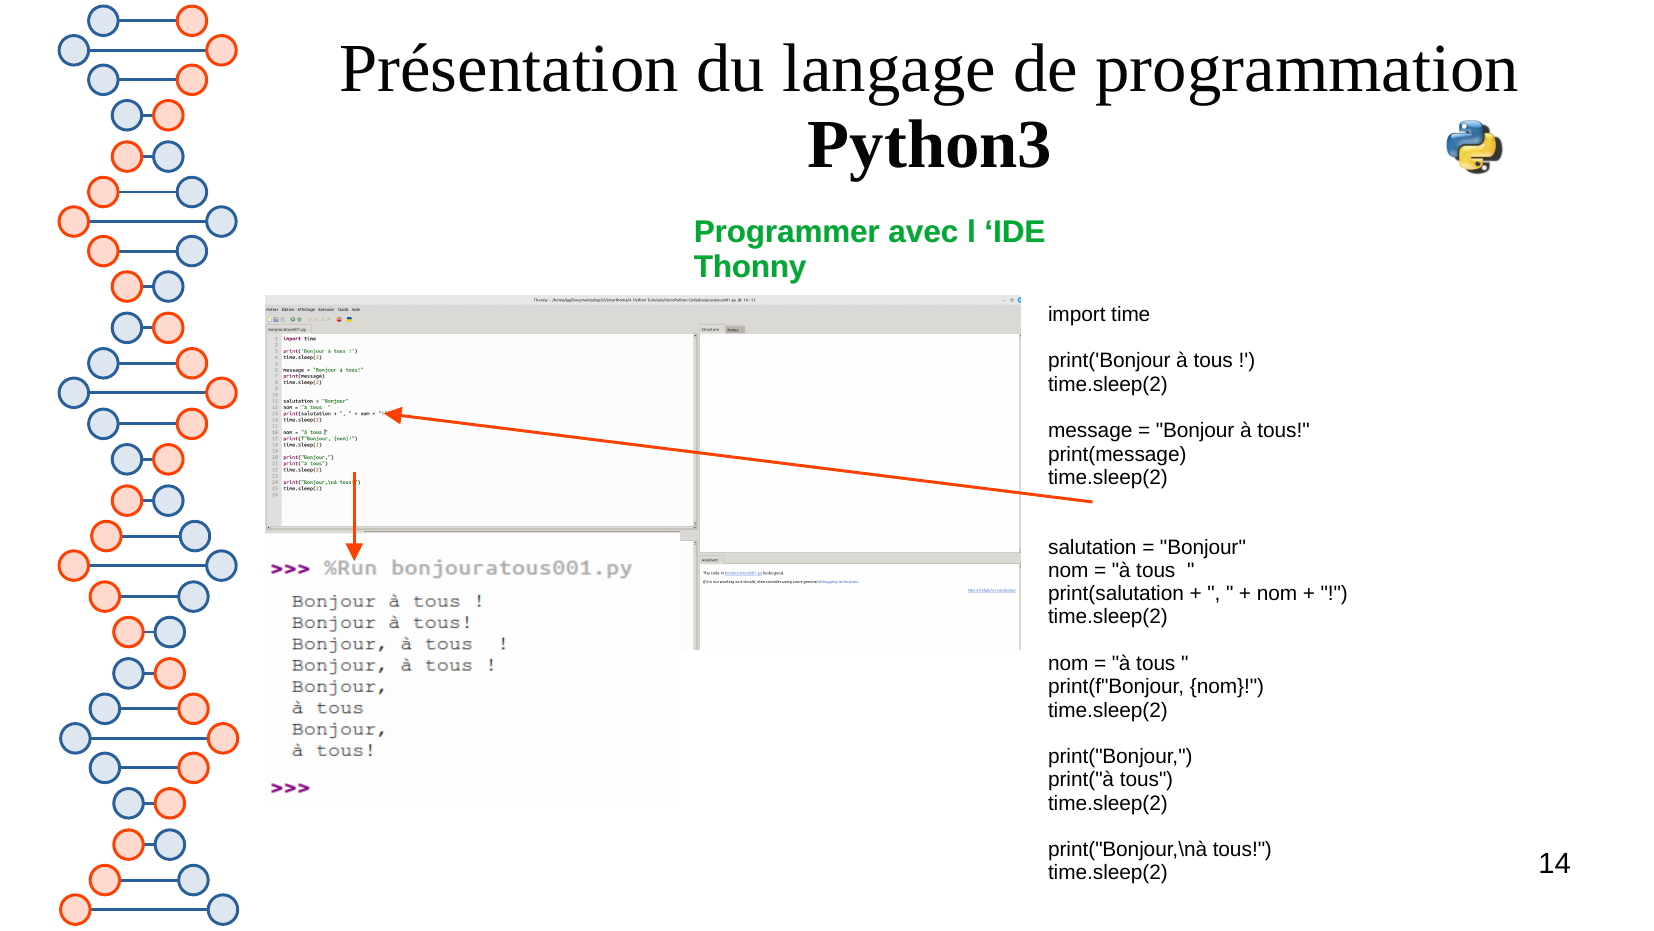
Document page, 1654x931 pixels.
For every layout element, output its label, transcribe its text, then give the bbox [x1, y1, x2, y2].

picture [1443, 118, 1506, 176]
text_box Programmer avec l ‘IDE Thonny [679, 206, 1182, 257]
title Présentation du langage de programmation Python3 [265, 29, 1595, 184]
text_box import time print('Bonjour à tous !') time.sleep(2) message = "Bonjour à tous!" print(message) time.sleep(2) salutation = "Bonjour" nom = "à tous " print(salutation + ", " + nom + "!") time.sleep(2) nom = "à tous " print(f"Bonjour, {nom}!") time.sleep(2) print("Bonjour,") print("à tous") time.sleep(2) print("Bonjour,\nà tous!") time.sleep(2) [1033, 295, 1625, 916]
picture [265, 295, 1021, 801]
